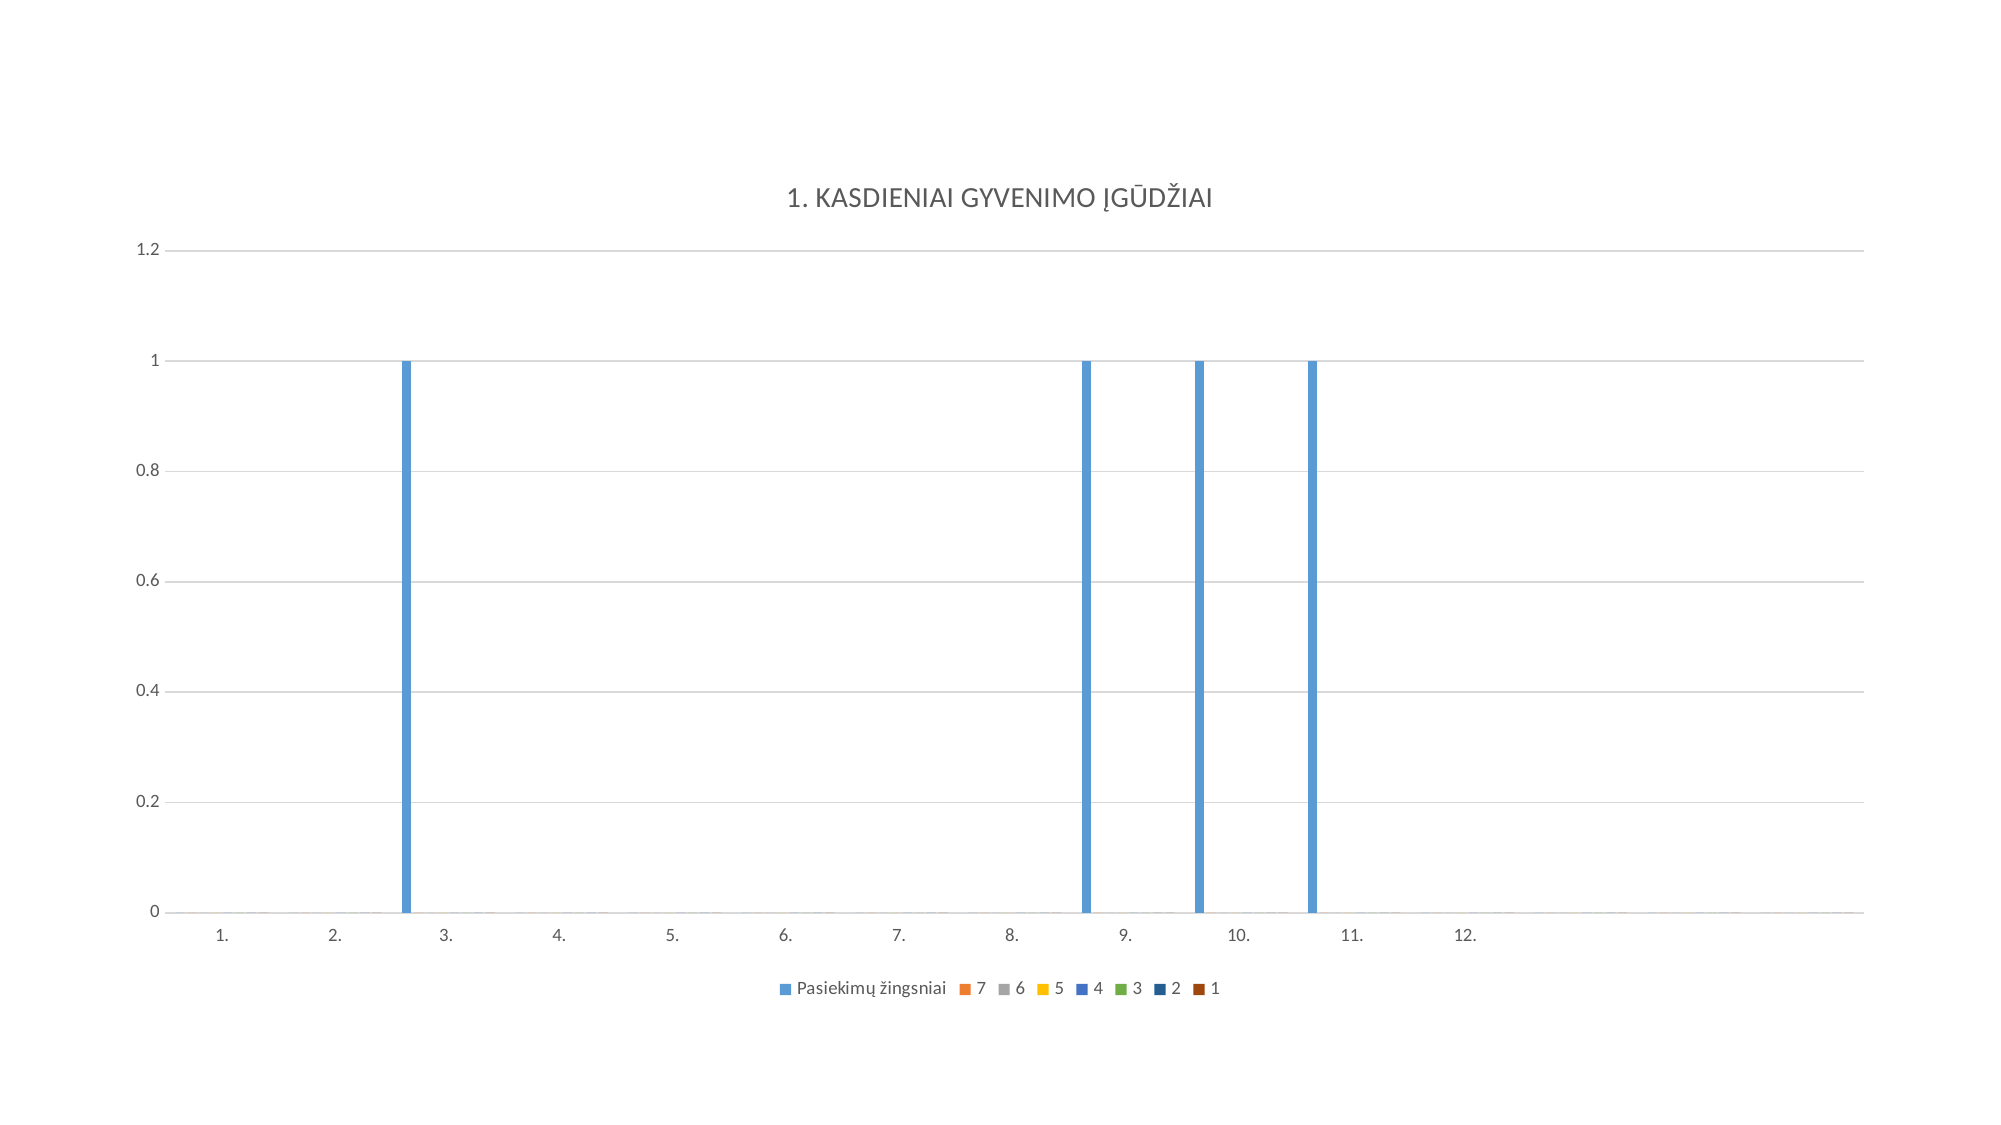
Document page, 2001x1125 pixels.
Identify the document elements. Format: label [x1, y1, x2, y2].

chart [99, 152, 1900, 1005]
